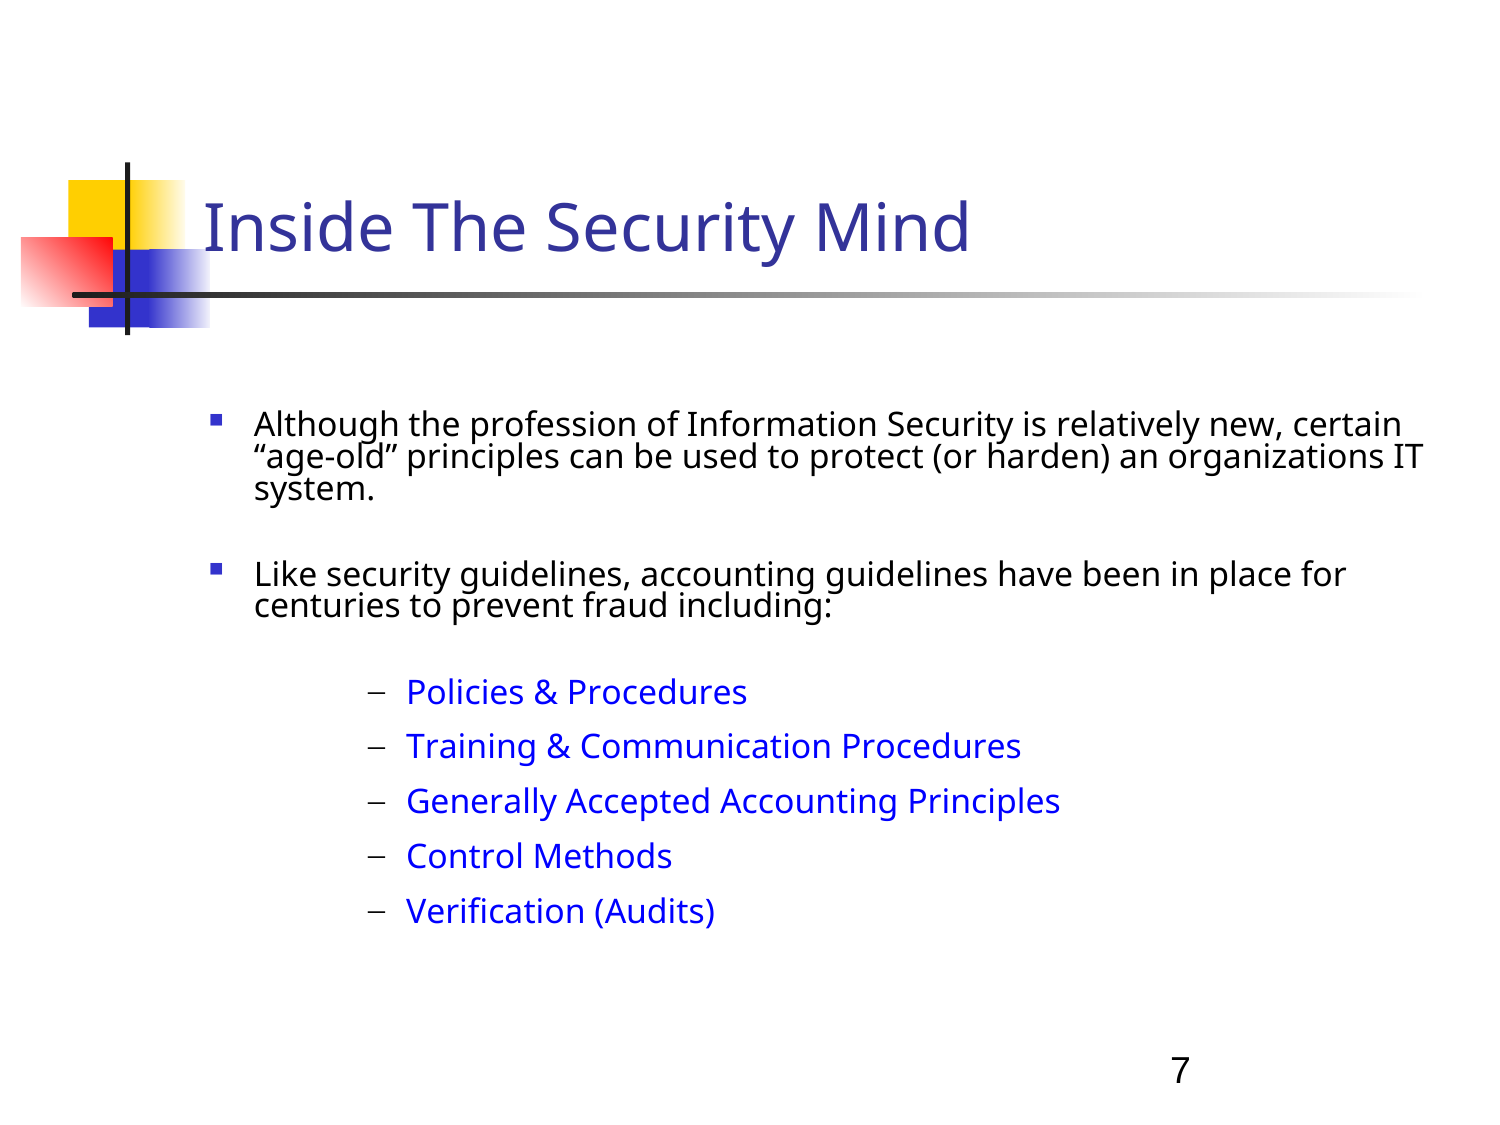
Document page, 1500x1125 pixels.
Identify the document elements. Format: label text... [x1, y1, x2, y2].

list Although the profession of Information Security is relatively new, certain “age-old” principles can be used to protect (or harden) an organizations IT system. Like security guidelines, accounting guidelines have been in place for centuries to prevent fraud including: Policies & Procedures Training & Communication Procedures Generally Accepted Accounting Principles Control Methods Verification (Audits) [193, 331, 1469, 1007]
title Inside The Security Mind [188, 35, 1468, 276]
